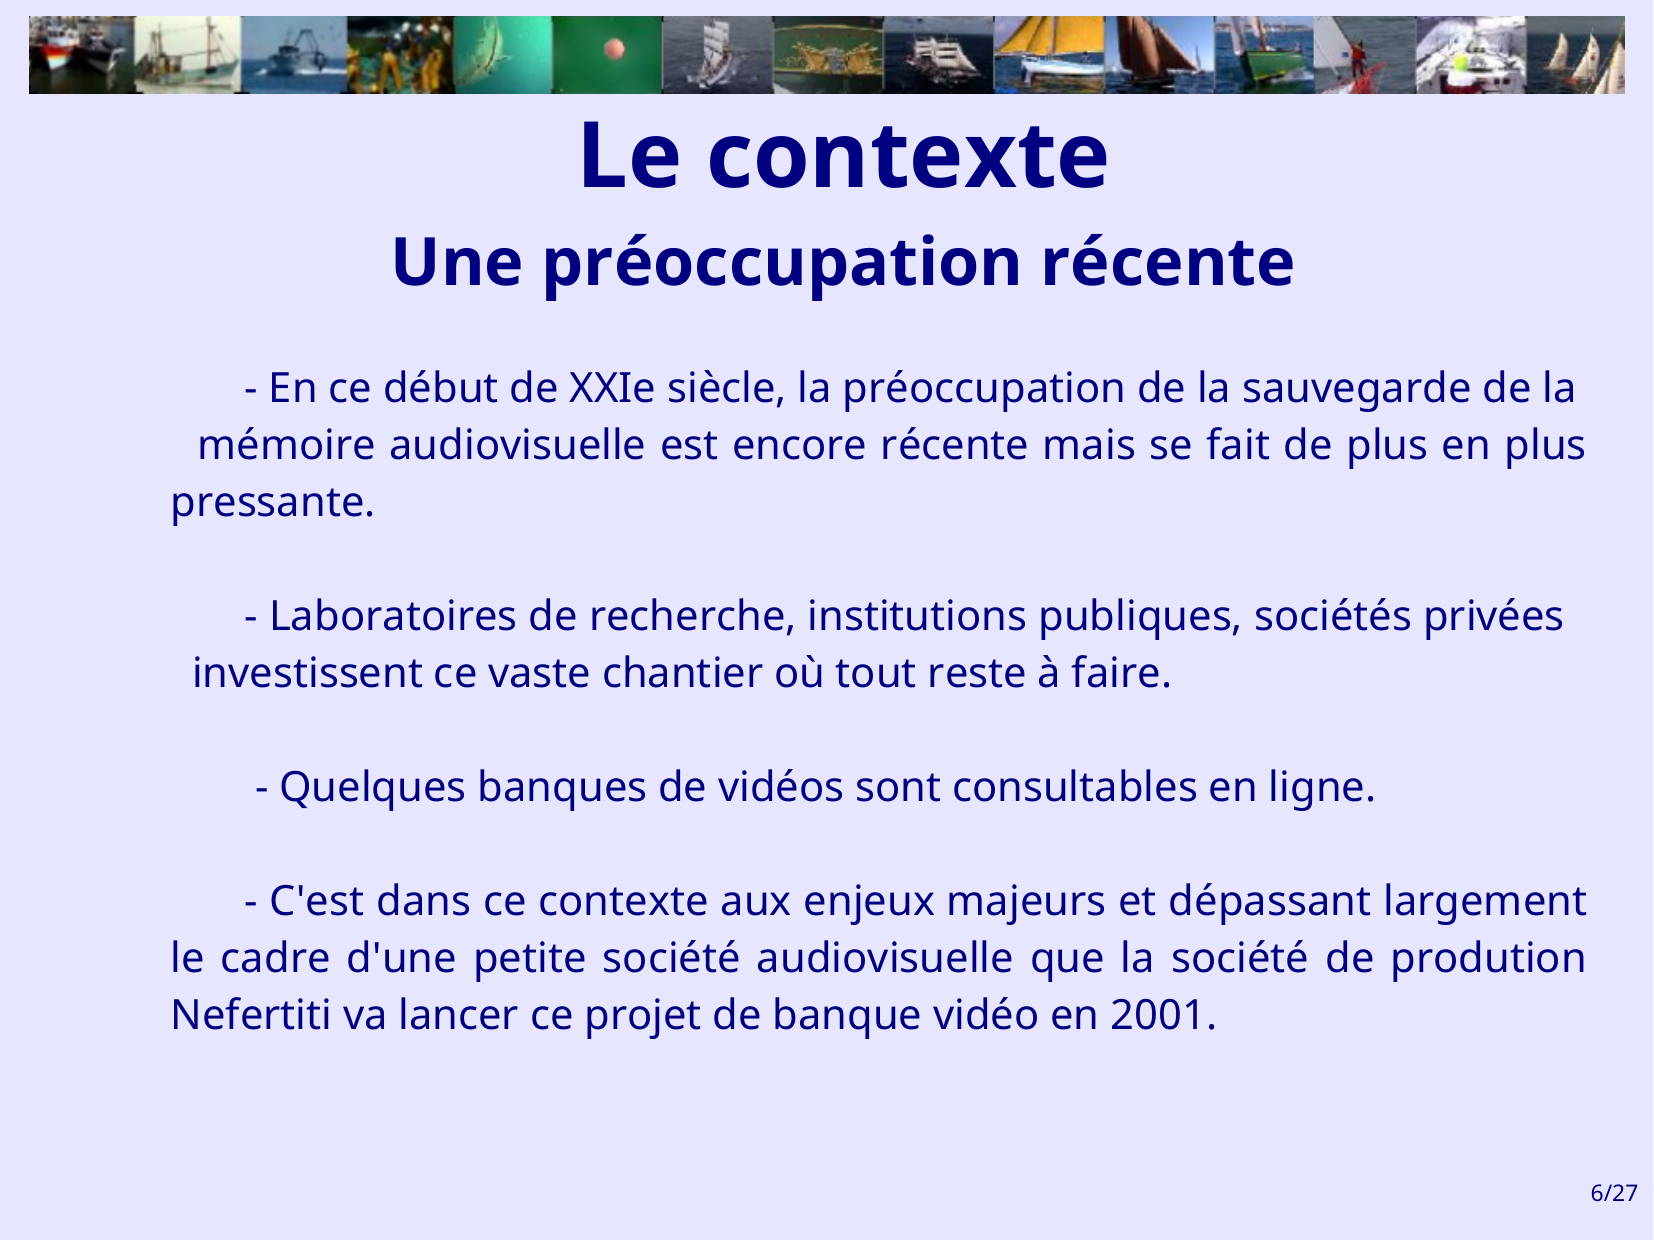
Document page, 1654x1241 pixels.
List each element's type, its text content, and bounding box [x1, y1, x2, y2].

title Le contexte Une préoccupation récente [99, 94, 1588, 290]
subtitle - En ce début de XXIe siècle, la préoccupation de la sauvegarde de la mémoire audiovisuelle est encore récente mais se fait de plus en plus pressante. - Laboratoires de recherche, institutions publiques, sociétés privées investissent ce vaste chantier où tout reste à faire. - Quelques banques de vidéos sont consultables en ligne. - C'est dans ce contexte aux enjeux majeurs et dépassant largement le cadre d'une petite société audiovisuelle que la société de prodution Nefertiti va lancer ce projet de banque vidéo en 2001. [99, 290, 1588, 1109]
picture [29, 16, 1625, 94]
